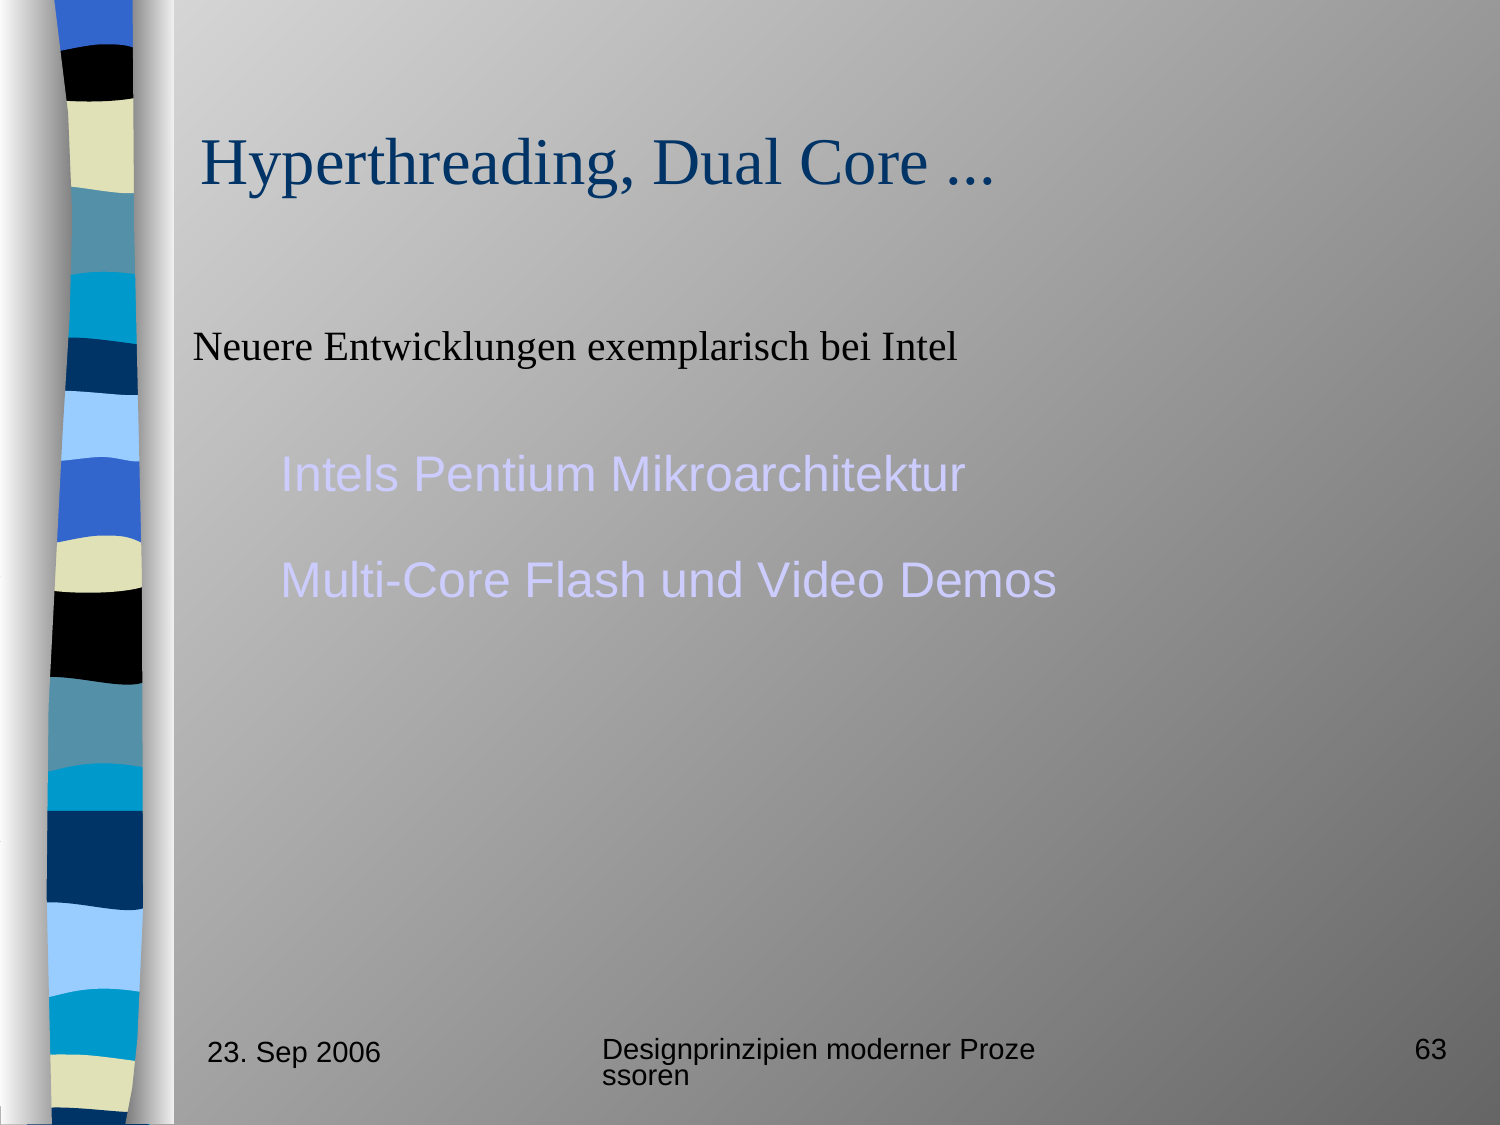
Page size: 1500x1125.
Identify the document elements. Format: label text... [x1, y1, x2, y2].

text_box Multi-Core Flash und Video Demos [265, 548, 1122, 621]
list Neuere Entwicklungen exemplarisch bei Intel [192, 324, 1468, 1001]
text_box Intels Pentium Mikroarchitektur [265, 442, 1045, 516]
title Hyperthreading, Dual Core ... [200, 74, 1476, 263]
